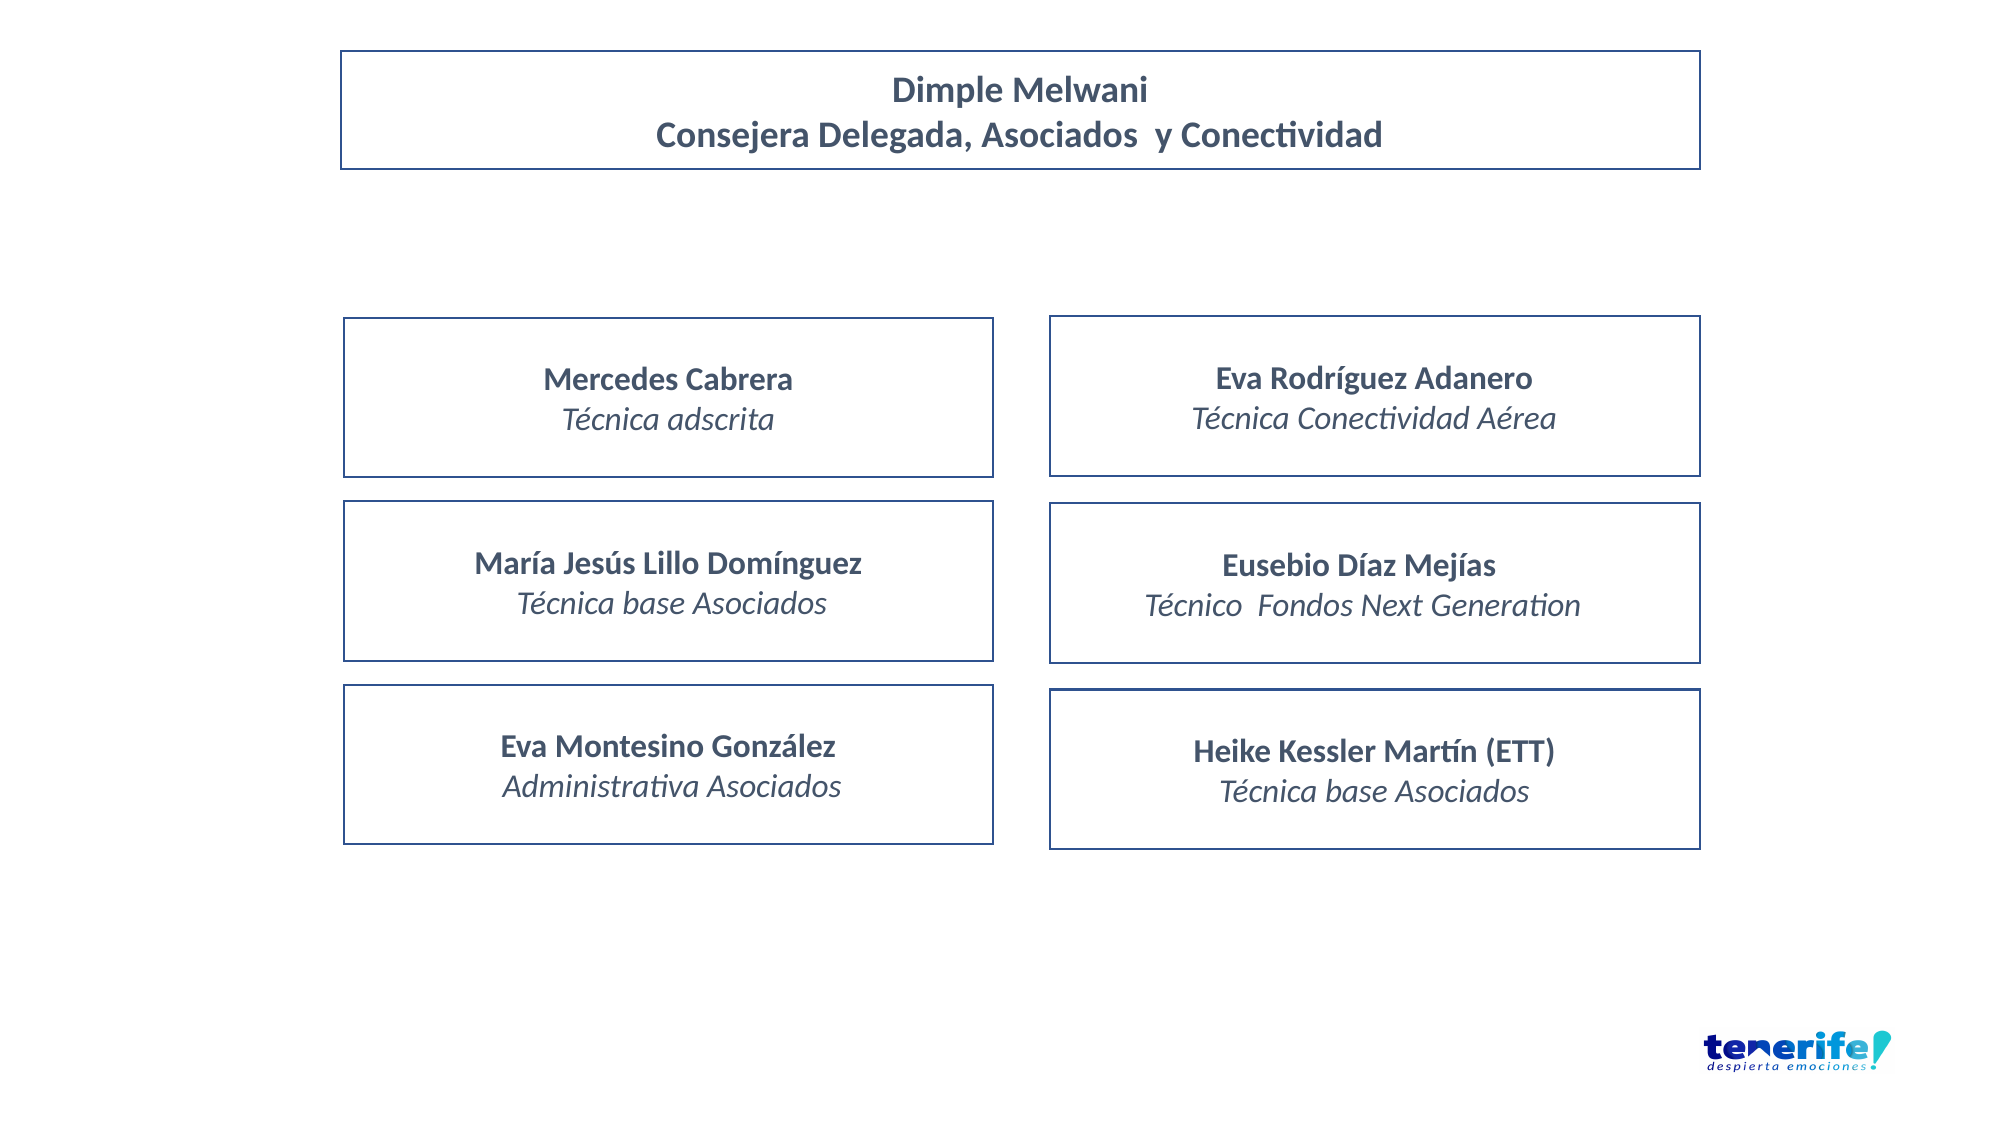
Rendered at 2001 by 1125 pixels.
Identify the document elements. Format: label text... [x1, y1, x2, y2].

text_box Eusebio Díaz Mejías Técnico Fondos Next Generation [1035, 536, 1684, 631]
text_box Heike Kessler Martín (ETT) Técnica base Asociados [1050, 689, 1700, 849]
text_box Mercedes Cabrera Técnica adscrita [344, 318, 993, 477]
text_box Eva Montesino González Administrativa Asociados [344, 685, 993, 844]
text_box María Jesús Lillo Domínguez Técnica base Asociados [344, 501, 993, 661]
text_box Dimple Melwani Consejera Delegada, Asociados y Conectividad [341, 51, 1700, 169]
text_box Eva Rodríguez Adanero Técnica Conectividad Aérea [1050, 316, 1700, 476]
picture [1699, 1027, 1895, 1075]
